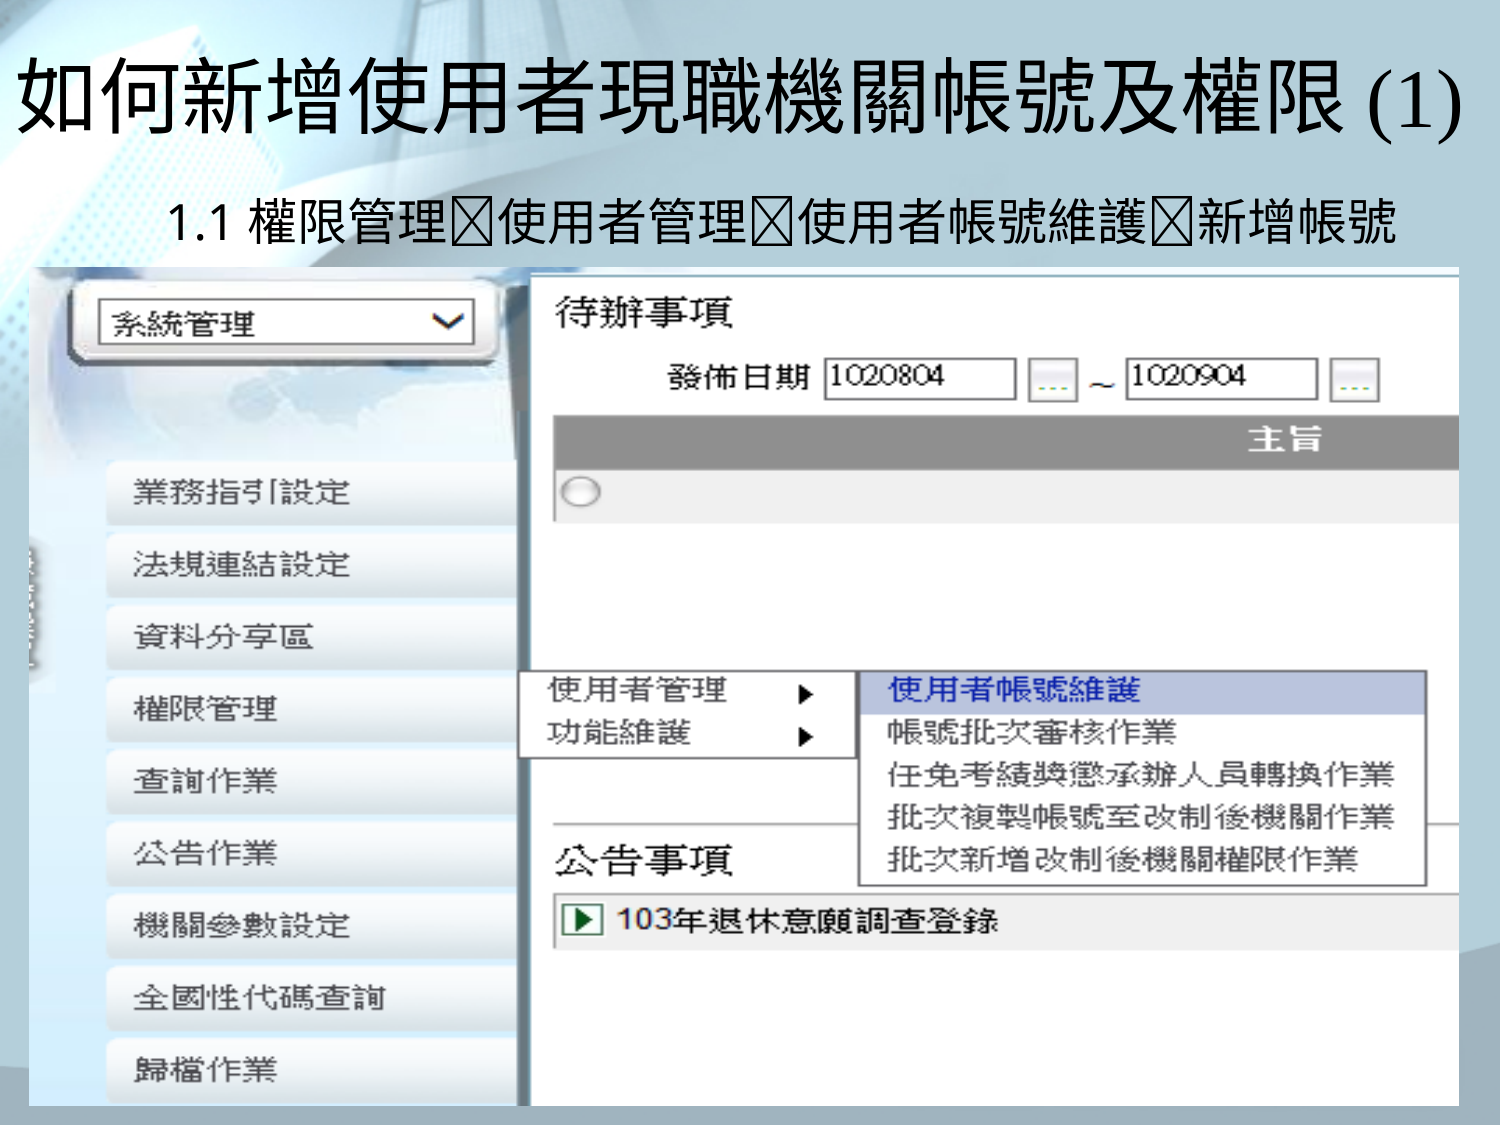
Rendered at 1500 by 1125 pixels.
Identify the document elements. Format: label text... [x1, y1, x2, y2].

text_box 1權限管理使用者管理使用者帳號維護新增帳號 [0, 165, 1413, 295]
picture [29, 267, 1459, 1106]
title 如何新增使用者現職機關帳號及權限(1) [0, 23, 1500, 165]
